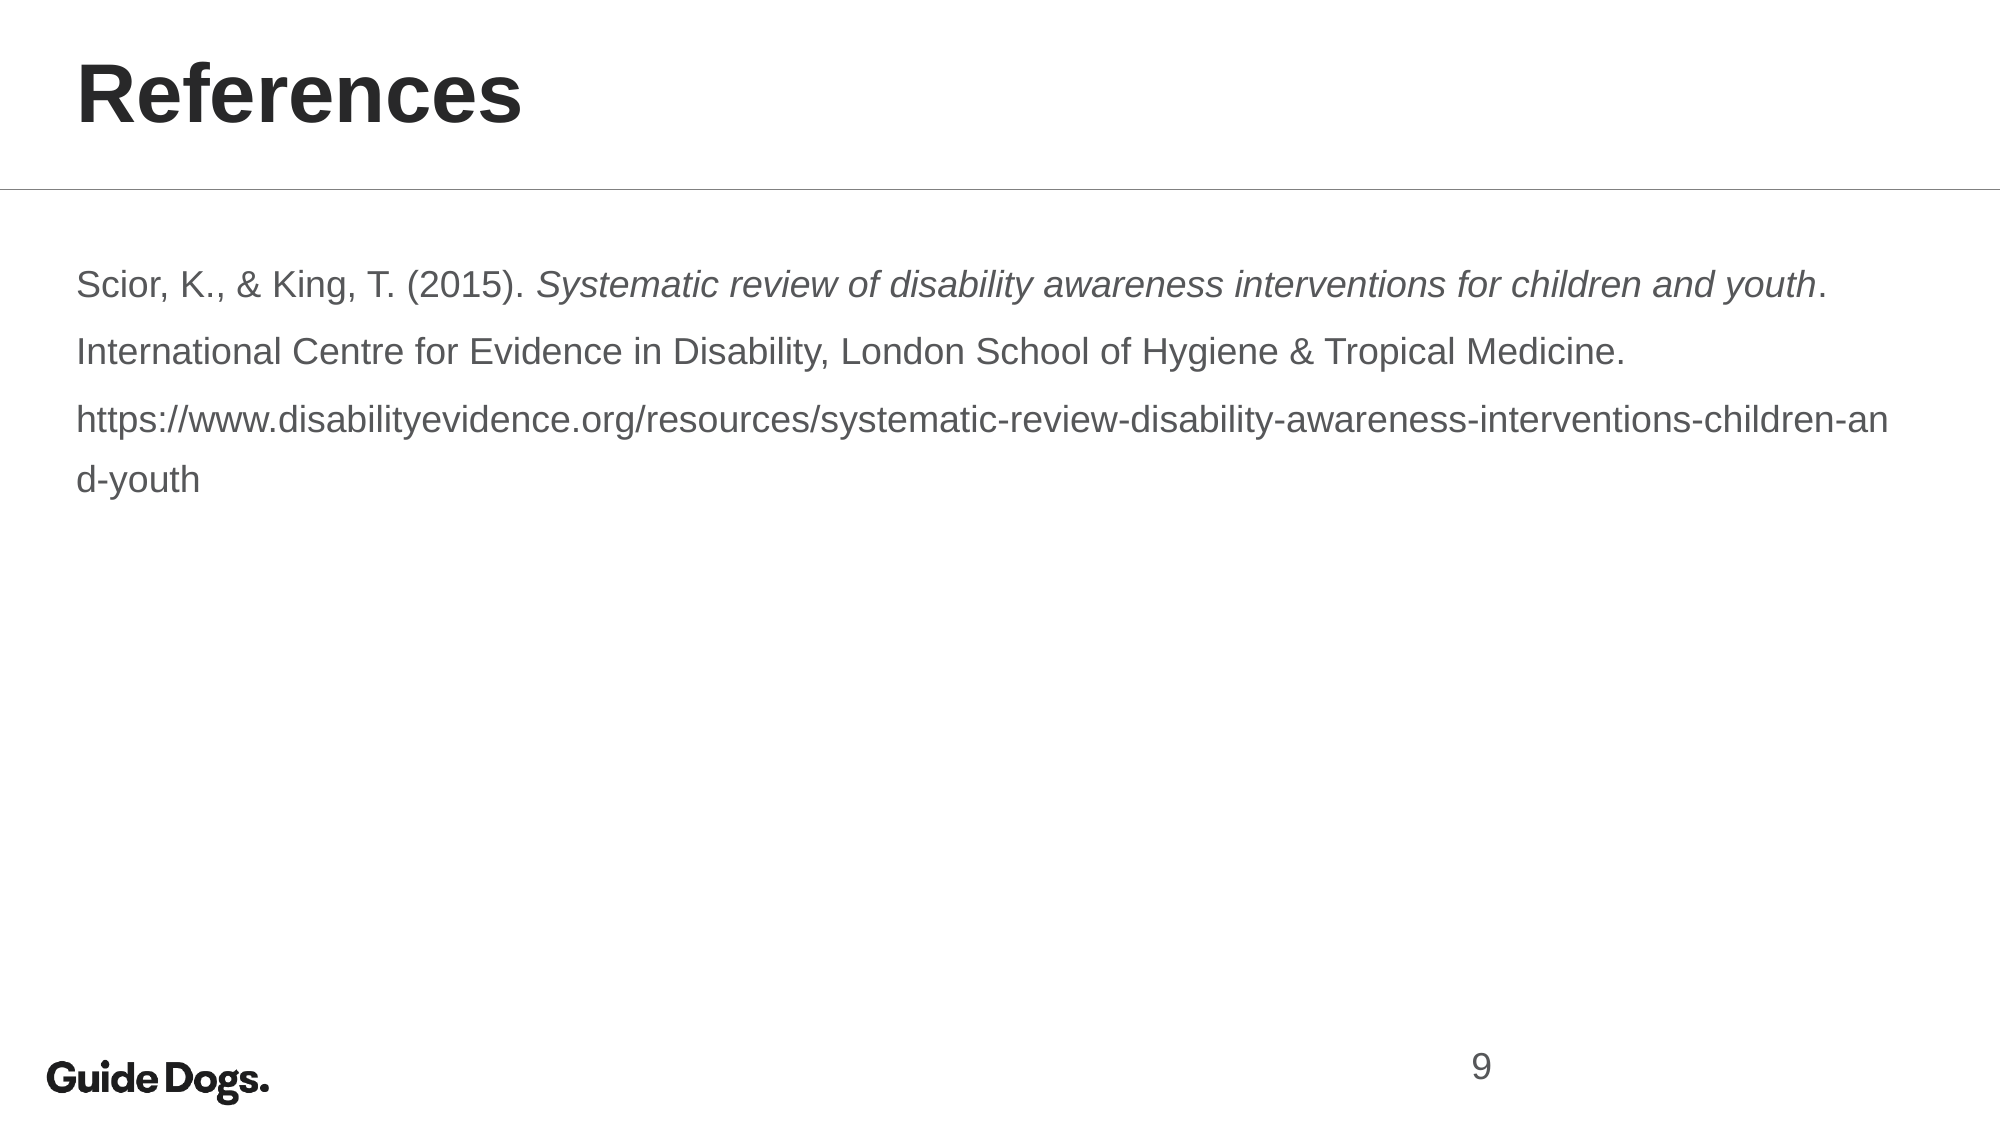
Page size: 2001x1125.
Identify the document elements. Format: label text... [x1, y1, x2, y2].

title References [61, 30, 1907, 160]
list Scior, K., & King, T. (2015). Systematic review of disability awareness interventions for children and youth. International Centre for Evidence in Disability, London School of Hygiene & Tropical Medicine. https://www.disabilityevidence.org/resources/systematic-review-disability-awareness-interventions-children-and-youth [61, 229, 1907, 995]
text_box [1456, 1034, 1907, 1095]
